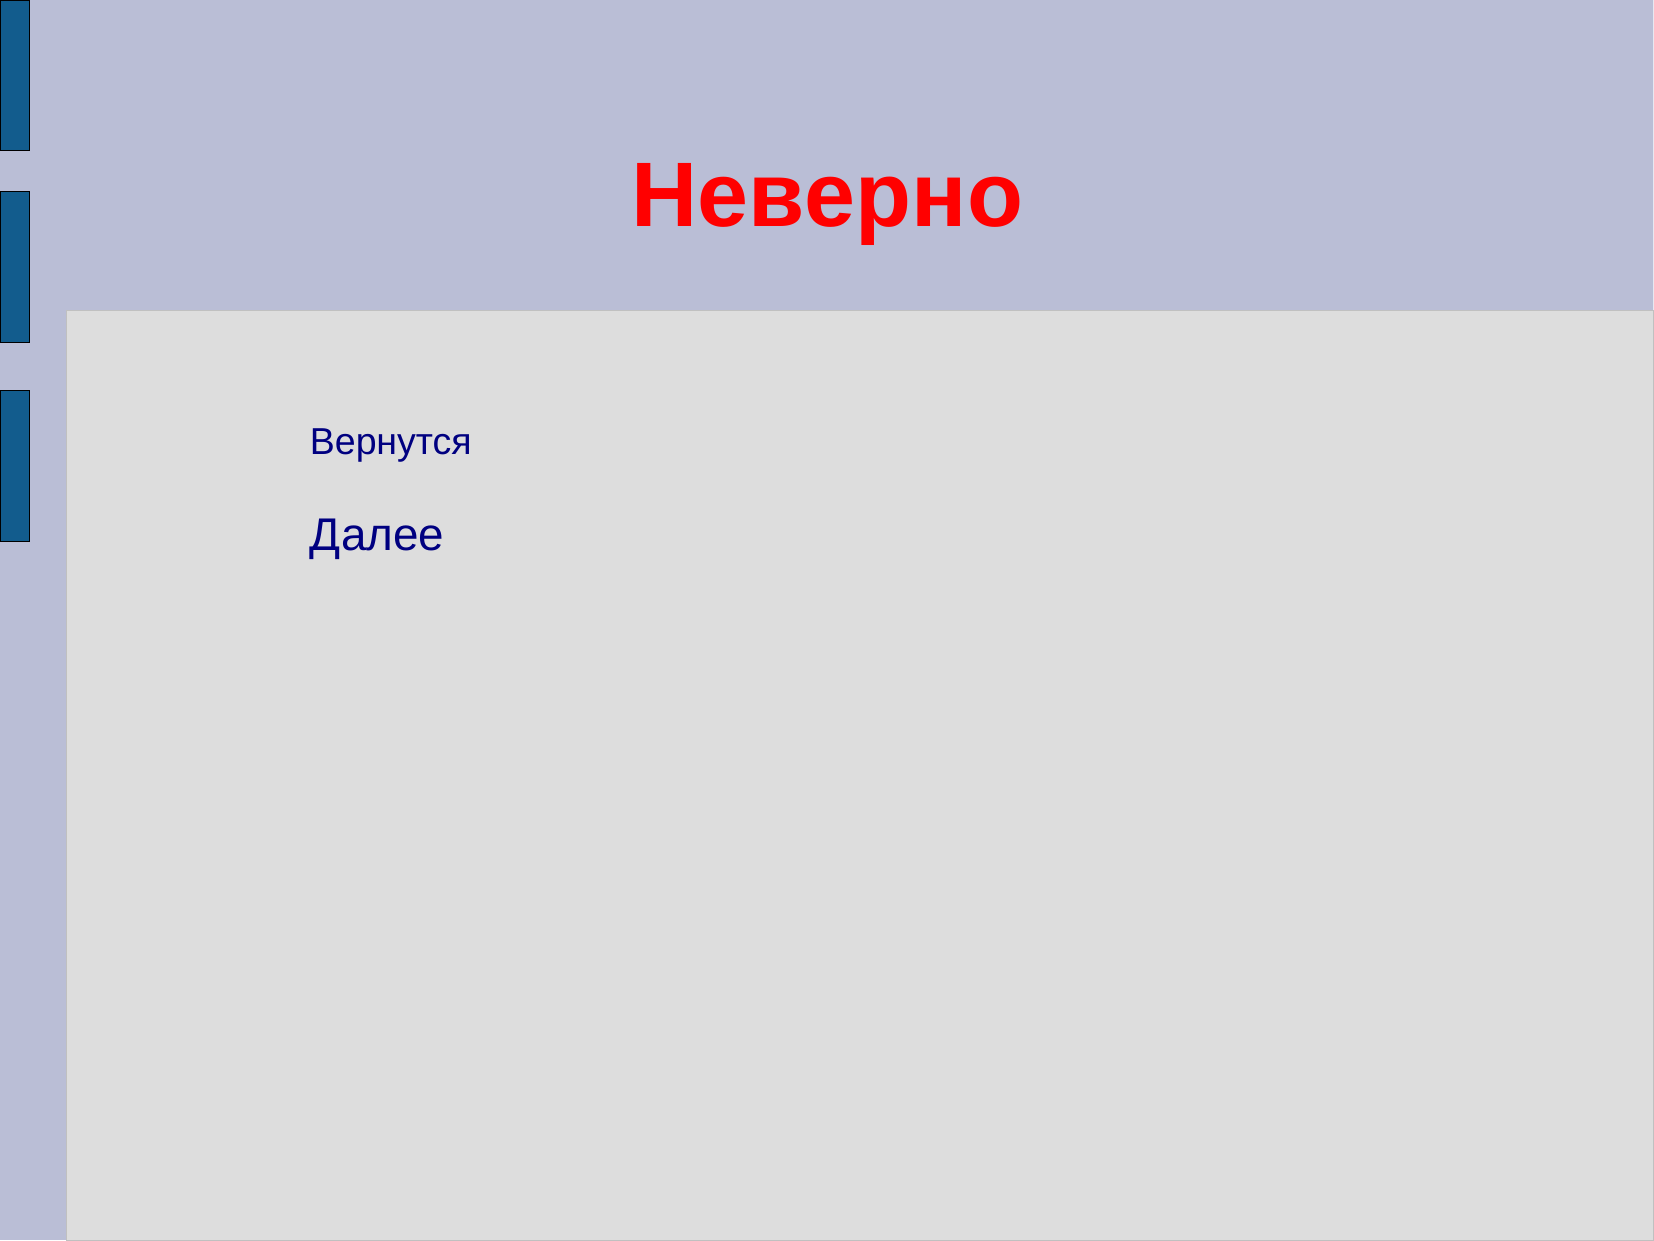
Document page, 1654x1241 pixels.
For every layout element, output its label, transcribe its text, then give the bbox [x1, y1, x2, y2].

text_box Далее [295, 501, 465, 568]
title Неверно [121, 98, 1534, 291]
text_box Вернутся [295, 413, 562, 471]
